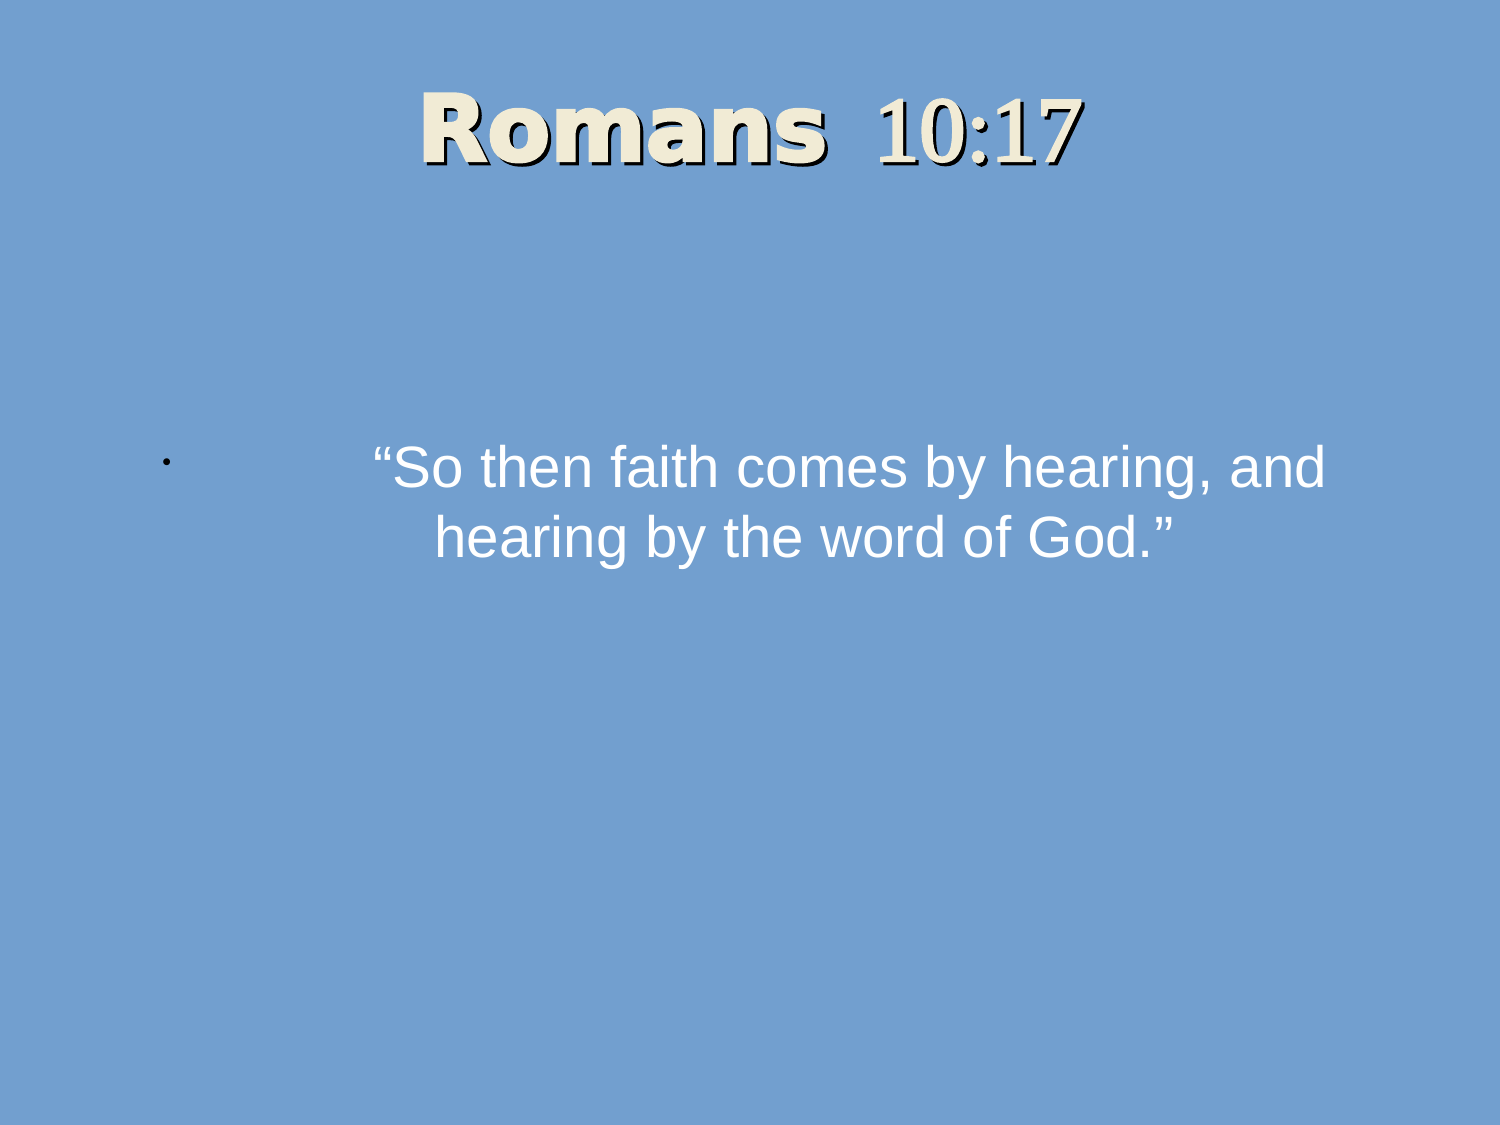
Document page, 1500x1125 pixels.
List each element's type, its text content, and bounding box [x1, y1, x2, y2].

title Romans 10:17 [75, 44, 1426, 233]
list “So then faith comes by hearing, and hearing by the word of God.” [75, 425, 1426, 1125]
